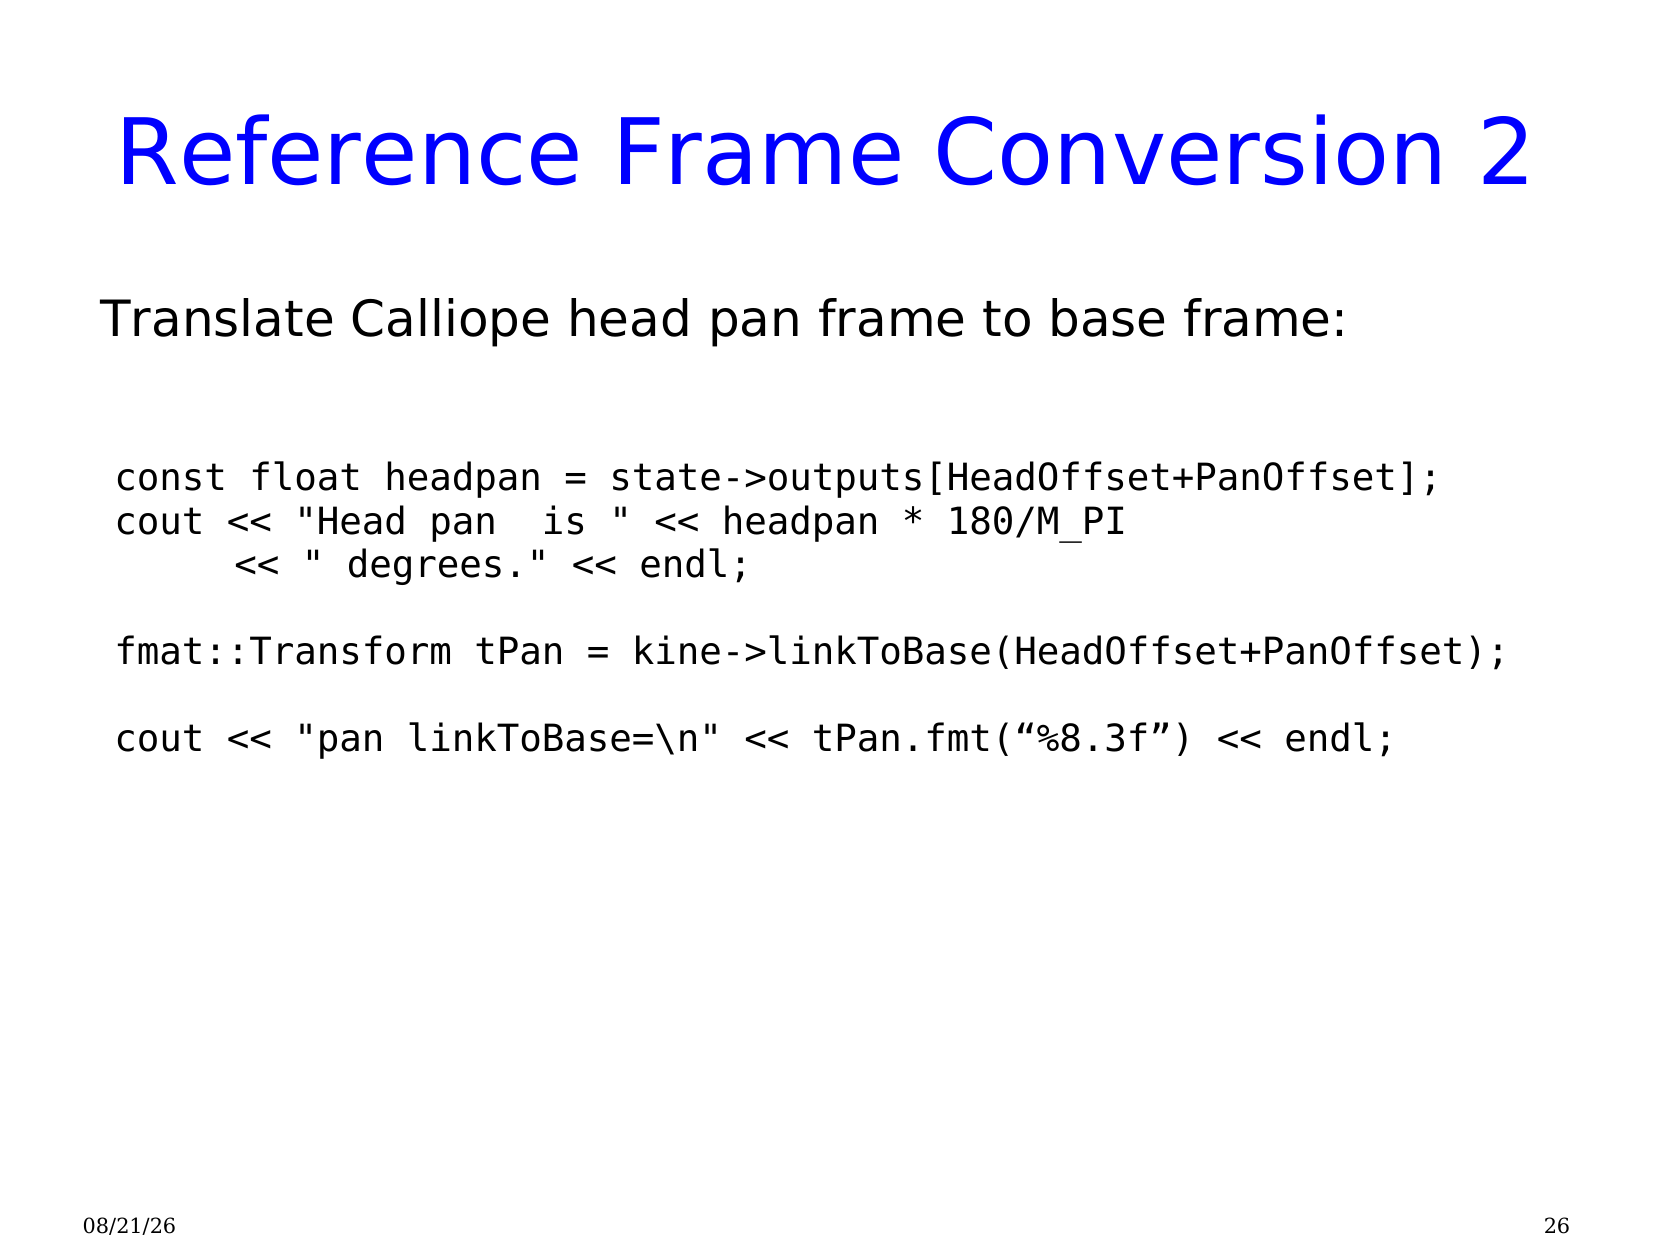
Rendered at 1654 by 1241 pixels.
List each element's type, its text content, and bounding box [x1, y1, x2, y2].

list Translate Calliope head pan frame to base frame: [82, 290, 1571, 1109]
title Reference Frame Conversion 2 [82, 49, 1571, 257]
text_box const float headpan = state->outputs[HeadOffset+PanOffset]; cout << "Head pan is " << headpan * 180/M_PI << " degrees." << endl; fmat::Transform tPan = kine->linkToBase(HeadOffset+PanOffset); cout << "pan linkToBase=\n" << tPan.fmt(“%8.3f”) << endl; [99, 448, 1631, 1065]
